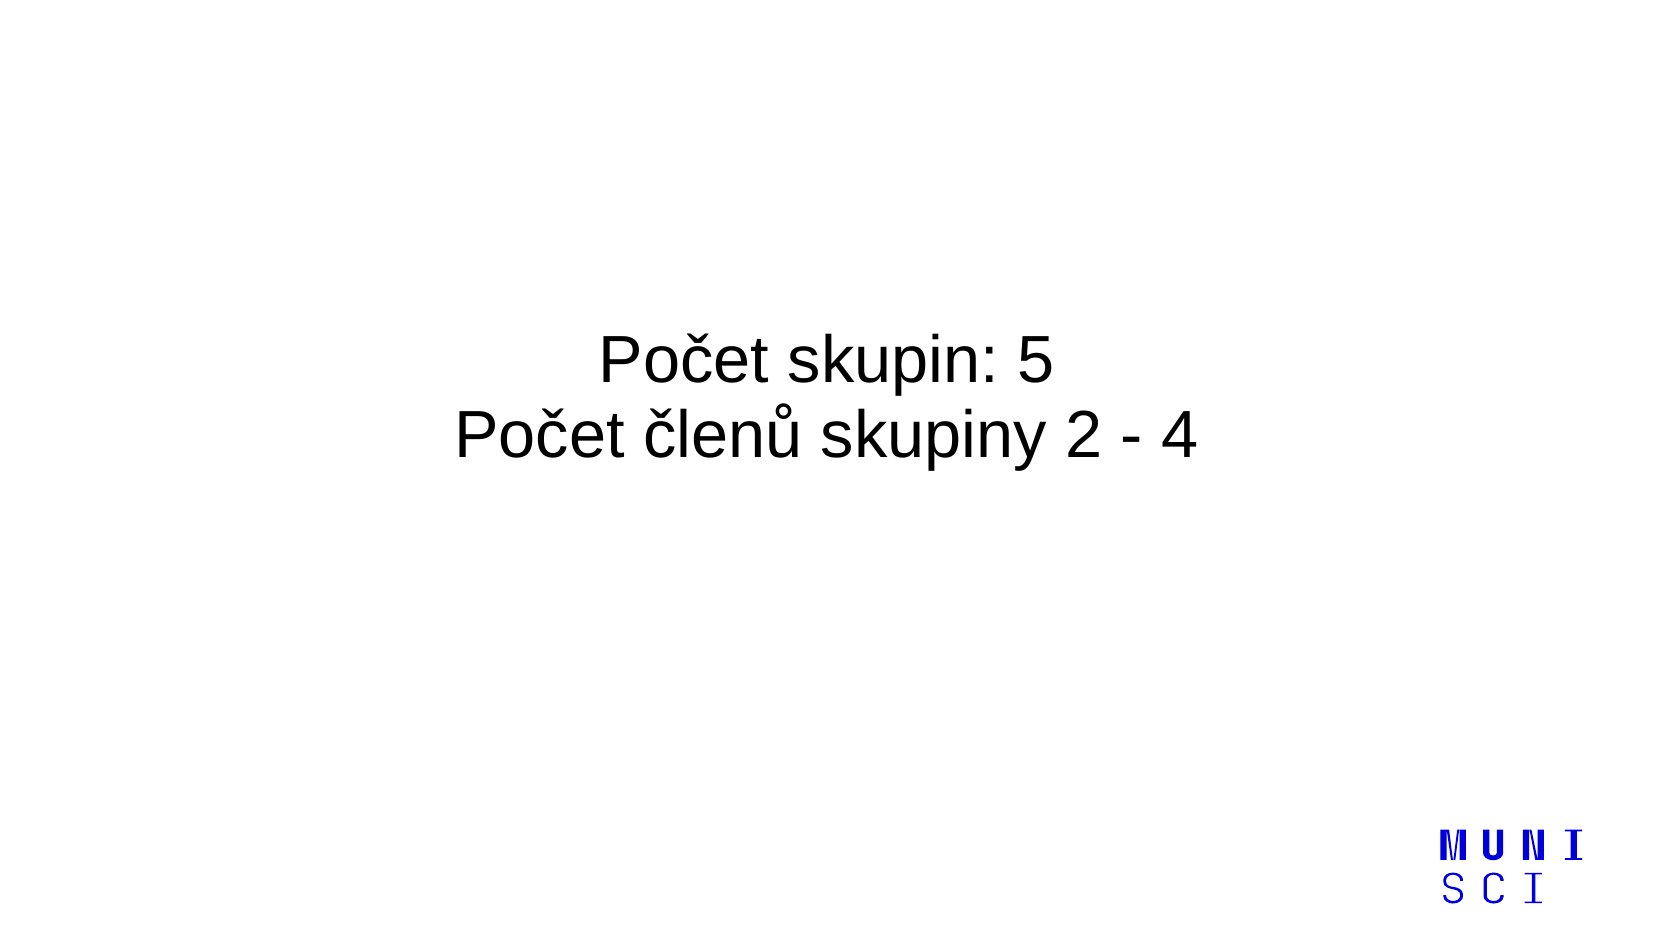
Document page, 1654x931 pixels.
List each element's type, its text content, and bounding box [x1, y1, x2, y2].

subtitle Počet skupin: 5 Počet členů skupiny 2 - 4 [82, 37, 1571, 758]
